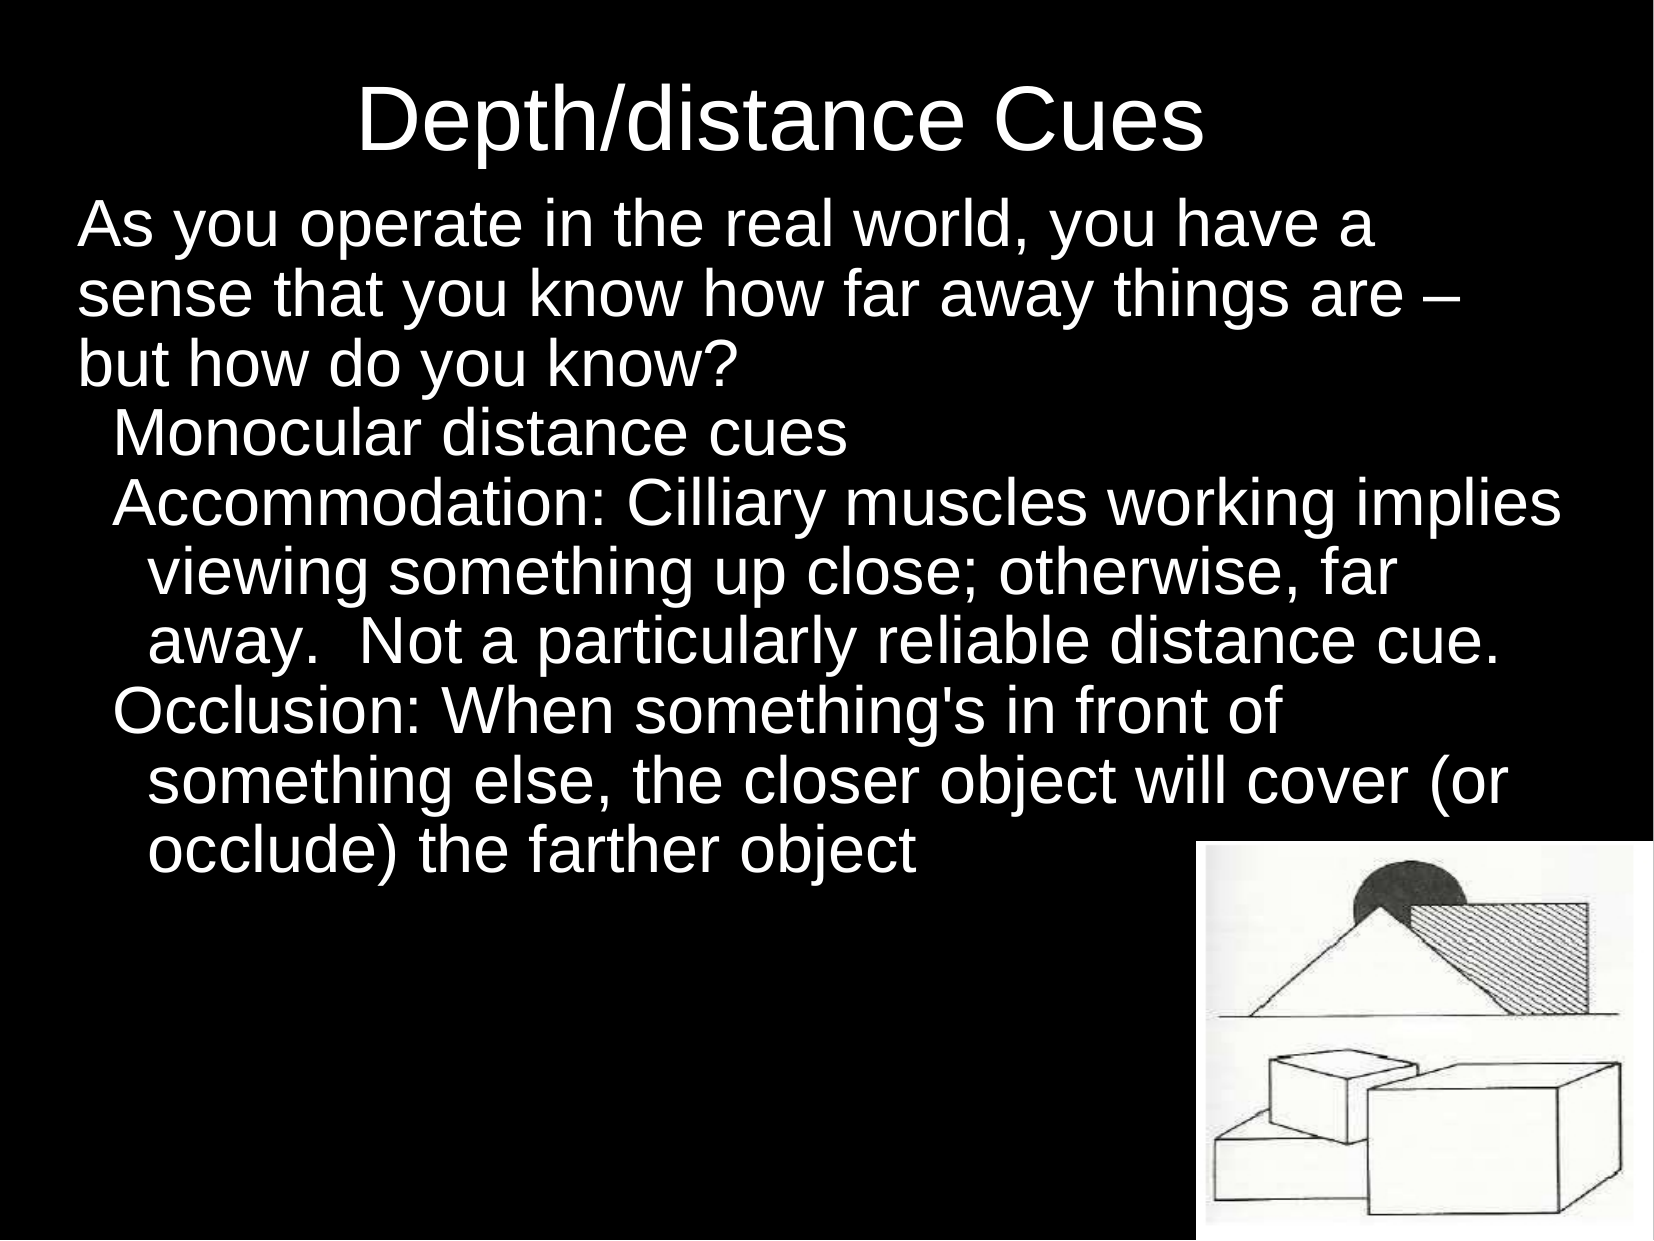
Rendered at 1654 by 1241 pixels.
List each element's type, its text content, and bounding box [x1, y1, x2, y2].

picture [1196, 841, 1654, 1241]
text_box As you operate in the real world, you have a sense that you know how far away things are – but how do you know? Monocular distance cues Accommodation: Cilliary muscles working implies viewing something up close; otherwise, far away. Not a particularly reliable distance cue. Occlusion: When something's in front of something else, the closer object will cover (or occlude) the farther object [77, 191, 1566, 887]
title Depth/distance Cues [37, 17, 1526, 226]
